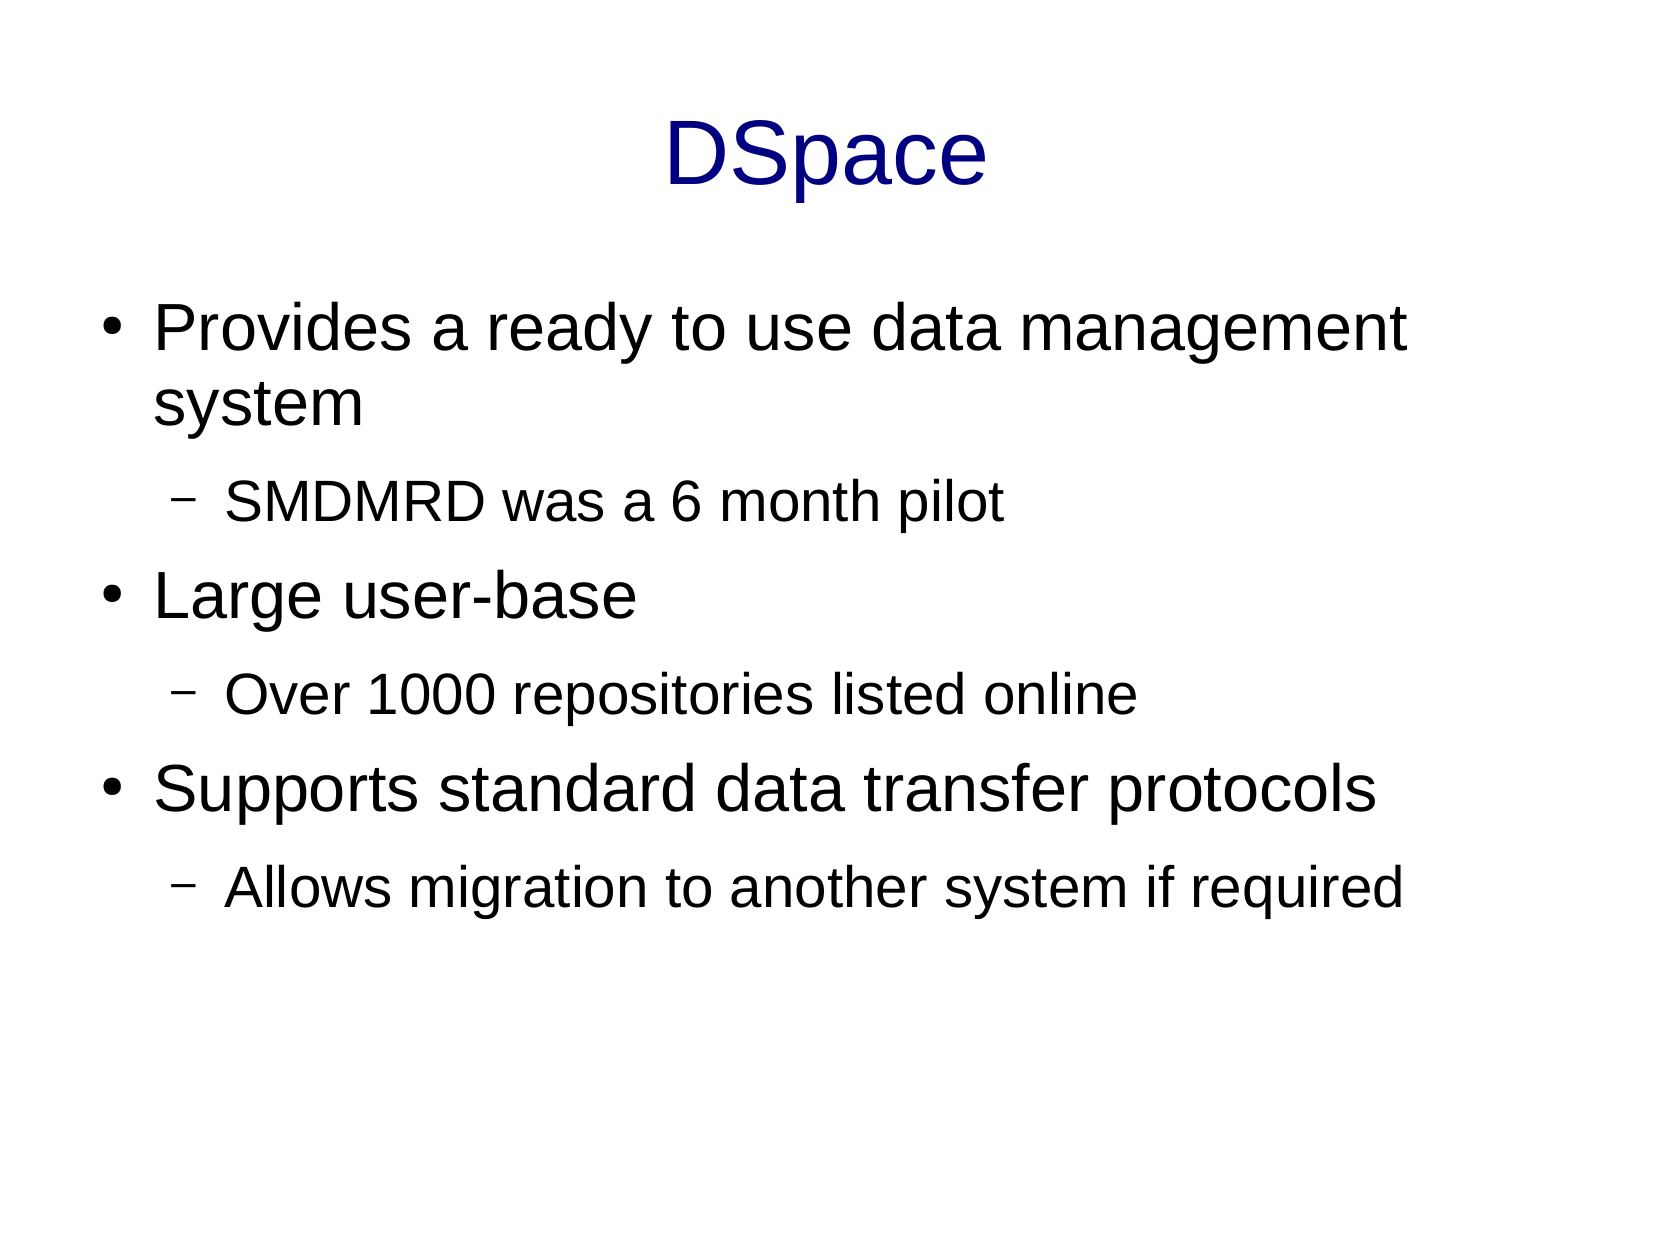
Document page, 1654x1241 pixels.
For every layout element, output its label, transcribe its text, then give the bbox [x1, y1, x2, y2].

list Provides a ready to use data management system SMDMRD was a 6 month pilot Large user-base Over 1000 repositories listed online Supports standard data transfer protocols Allows migration to another system if required [82, 290, 1571, 1109]
title DSpace [82, 49, 1571, 257]
